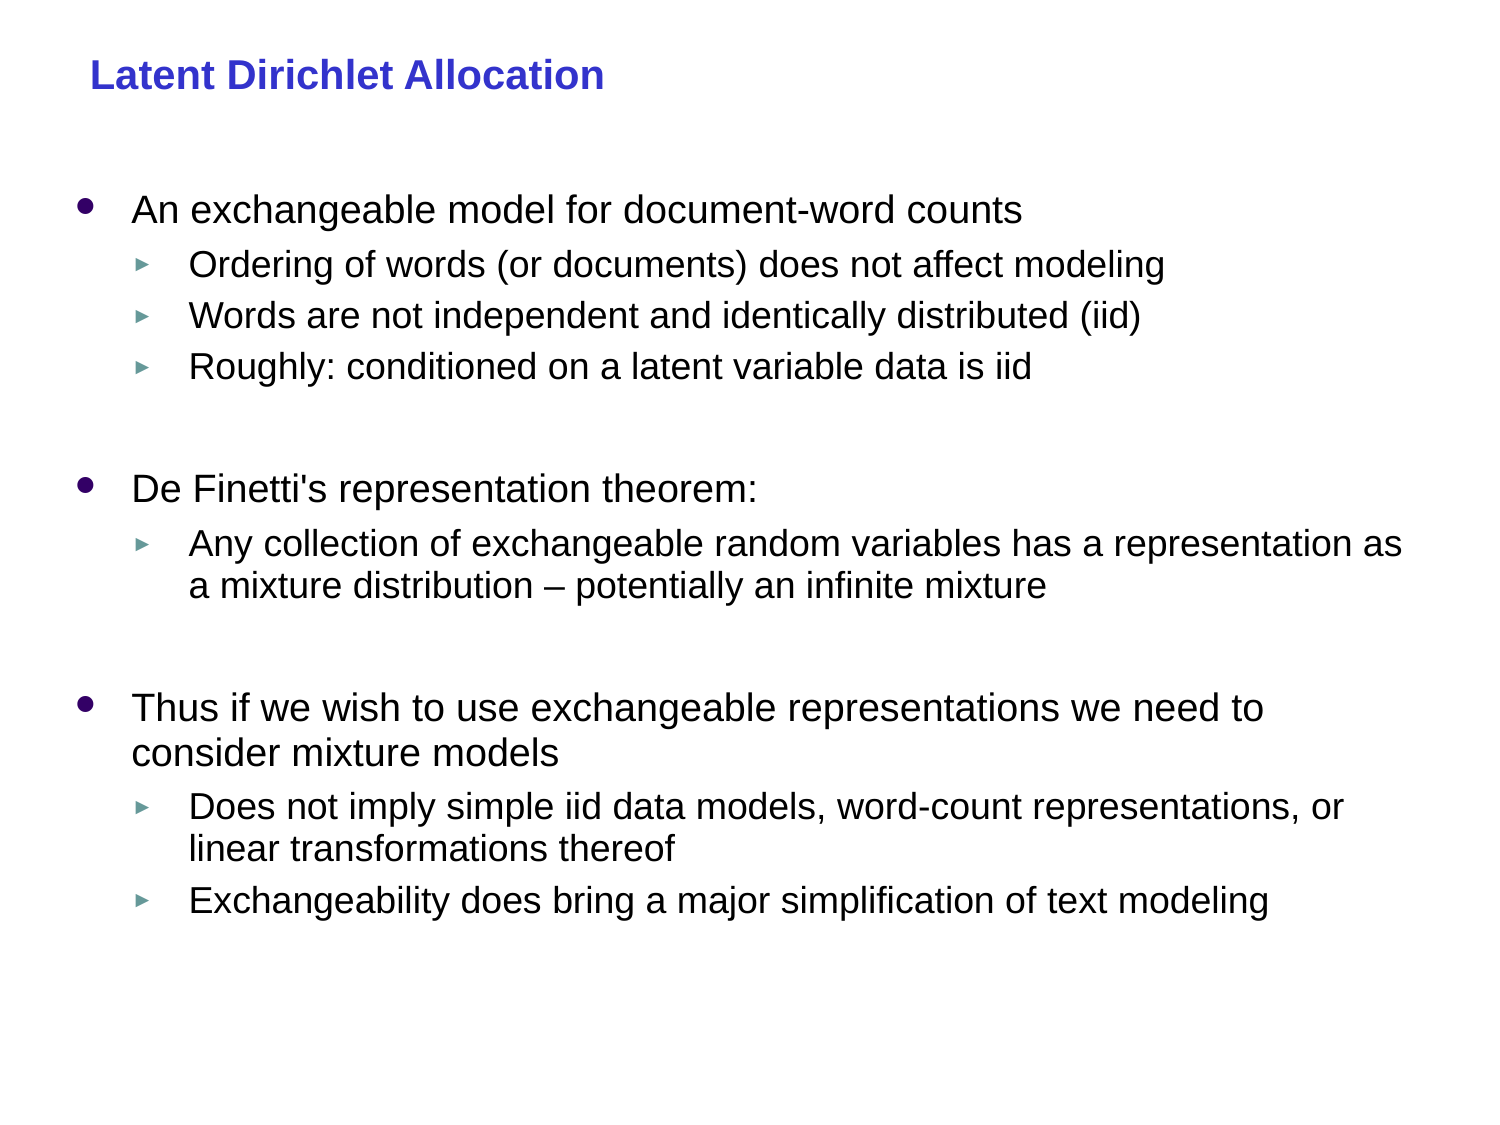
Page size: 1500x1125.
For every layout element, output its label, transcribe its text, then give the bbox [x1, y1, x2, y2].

title Latent Dirichlet Allocation [75, 37, 1426, 113]
list An exchangeable model for document-word counts Ordering of words (or documents) does not affect modeling Words are not independent and identically distributed (iid) Roughly: conditioned on a latent variable data is iid De Finetti's representation theorem: Any collection of exchangeable random variables has a representation as a mixture distribution – potentially an infinite mixture Thus if we wish to use exchangeable representations we need to consider mixture models Does not imply simple iid data models, word-count representations, or linear transformations thereof Exchangeability does bring a major simplification of text modeling [75, 187, 1425, 1088]
